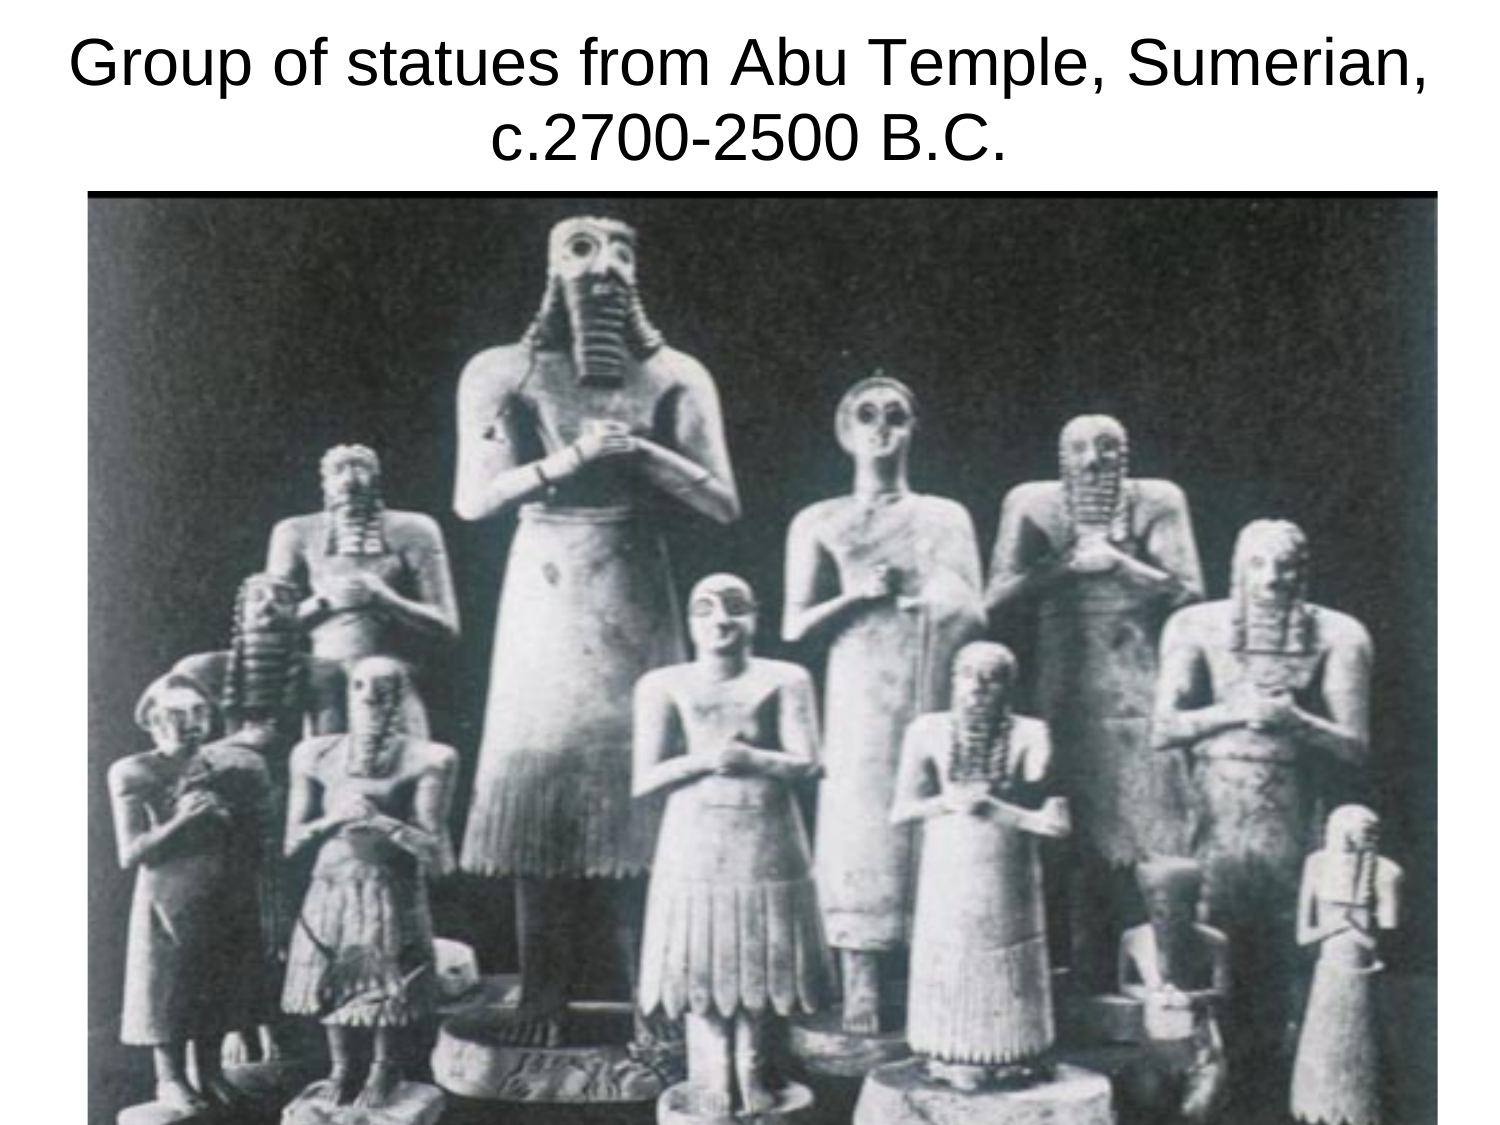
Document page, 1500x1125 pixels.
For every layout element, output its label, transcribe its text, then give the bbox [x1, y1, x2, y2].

title Group of statues from Abu Temple, Sumerian, c.2700-2500 B.C. [0, 0, 1500, 201]
picture [87, 191, 1438, 1125]
